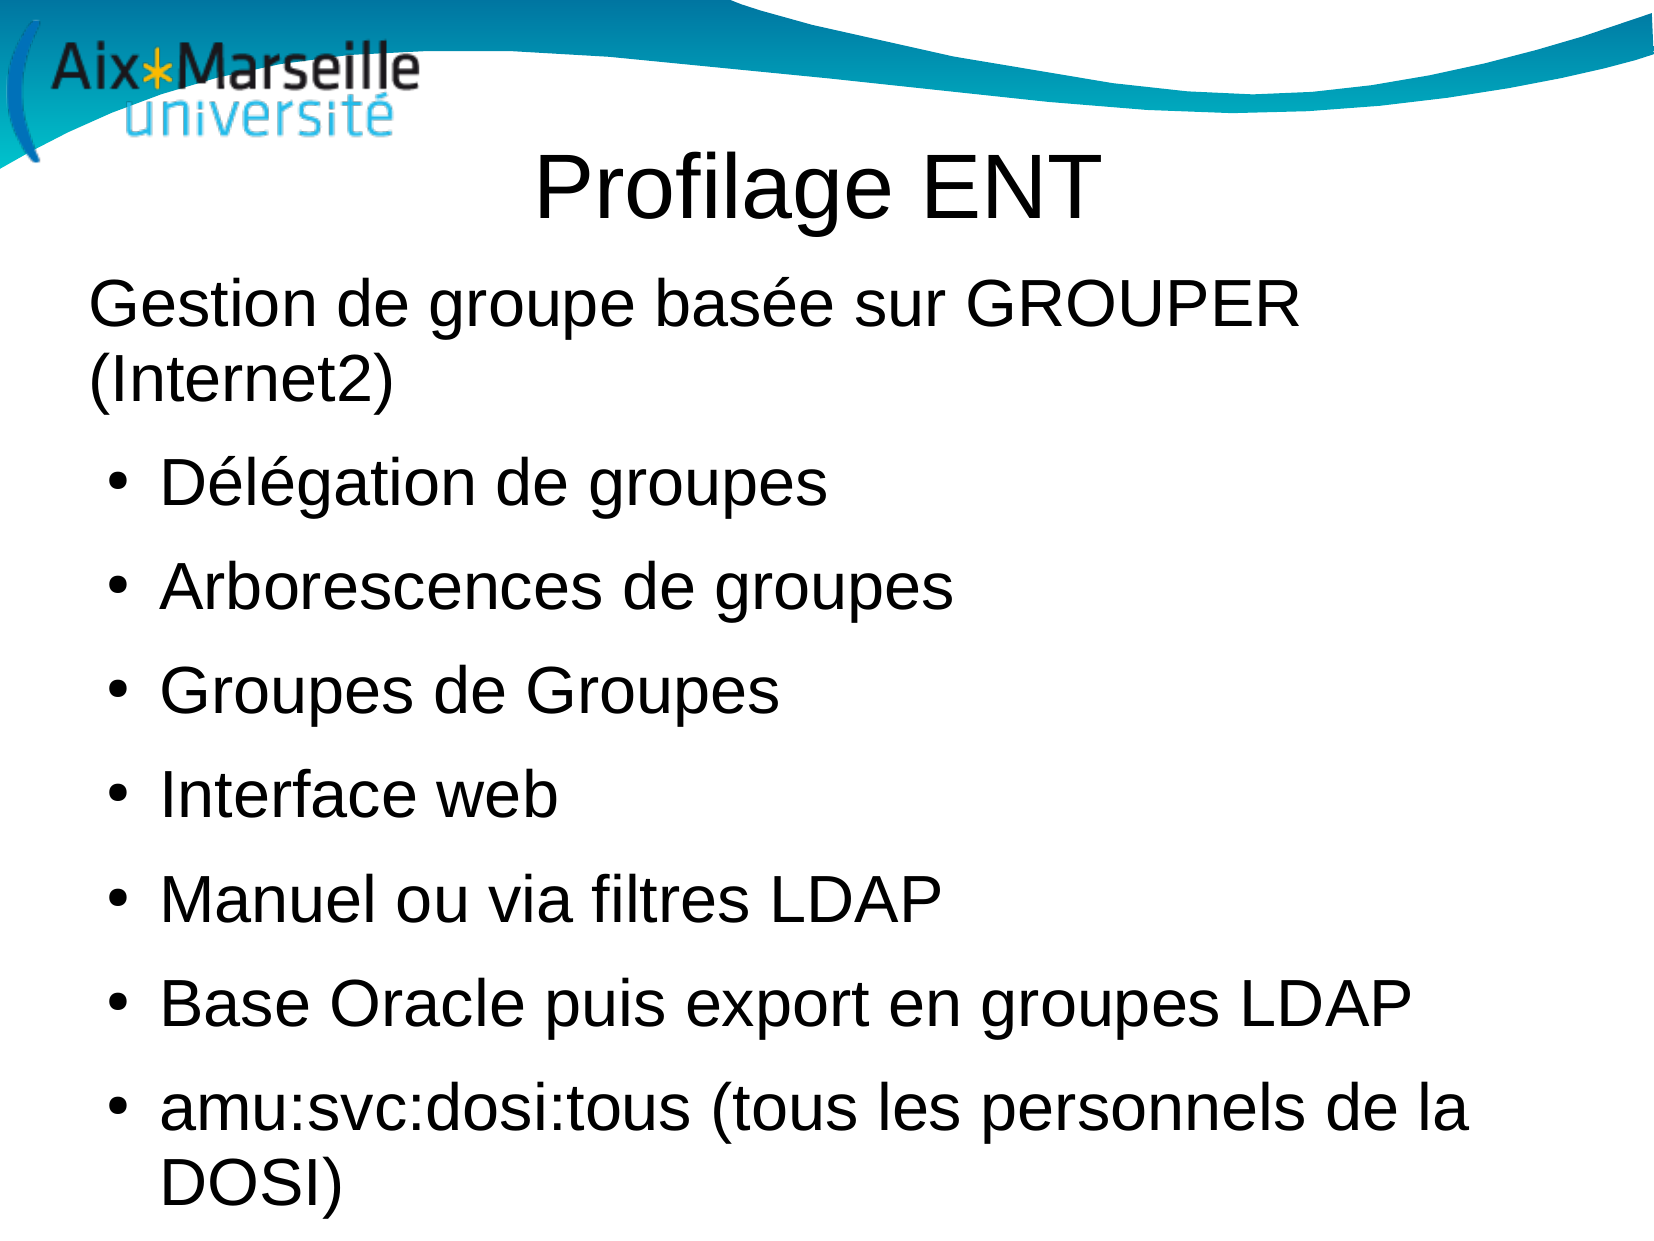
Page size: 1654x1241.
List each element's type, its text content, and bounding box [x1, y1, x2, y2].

picture [0, 20, 431, 167]
title Profilage ENT [74, 83, 1563, 291]
list Gestion de groupe basée sur GROUPER (Internet2) Délégation de groupes Arborescences de groupes Groupes de Groupes Interface web Manuel ou via filtres LDAP Base Oracle puis export en groupes LDAP amu:svc:dosi:tous (tous les personnels de la DOSI) [88, 265, 1577, 1220]
